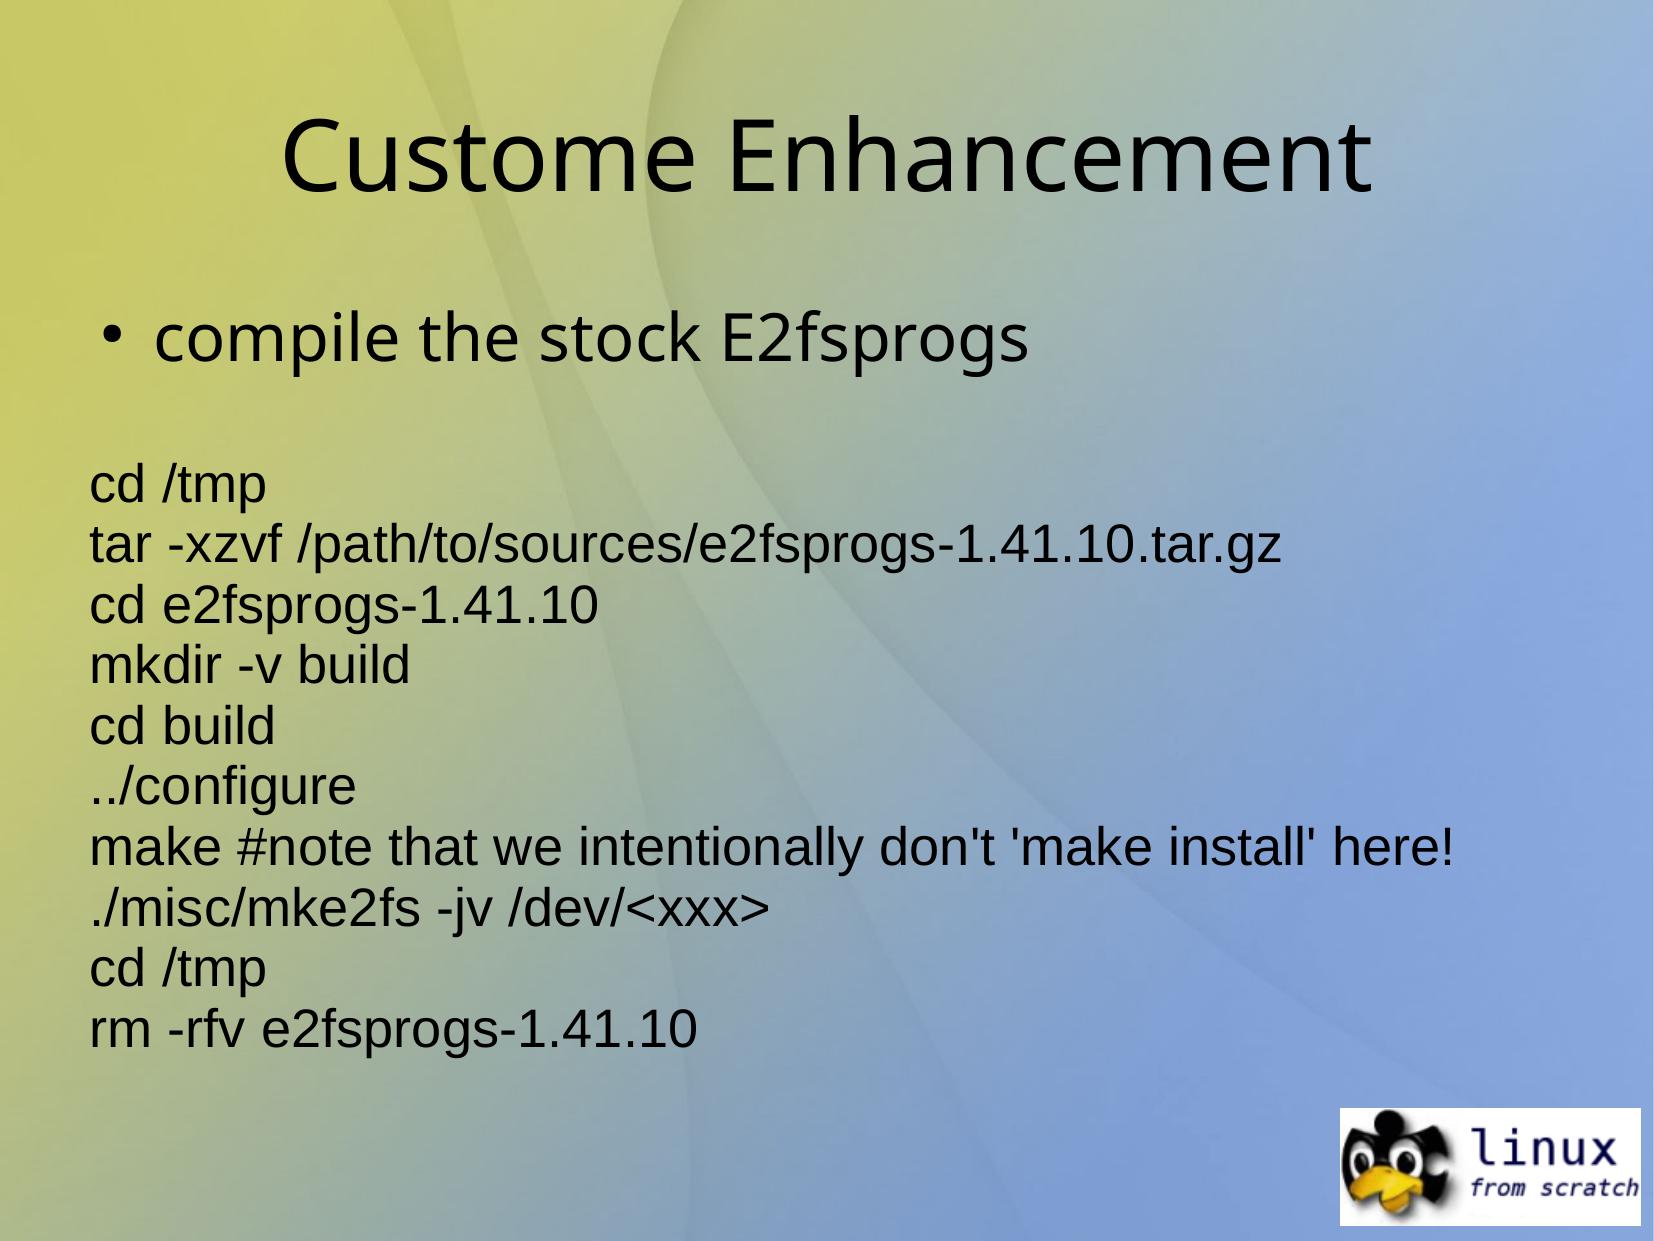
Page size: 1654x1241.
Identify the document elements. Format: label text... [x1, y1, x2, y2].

list compile the stock E2fsprogs [82, 290, 1571, 413]
picture [0, 0, 1654, 1241]
text_box cd /tmp tar -xzvf /path/to/sources/e2fsprogs-1.41.10.tar.gz cd e2fsprogs-1.41.10 mkdir -v build cd build ../configure make #note that we intentionally don't 'make install' here! ./misc/mke2fs -jv /dev/<xxx> cd /tmp rm -rfv e2fsprogs-1.41.10 [75, 445, 1576, 1067]
title Custome Enhancement [82, 56, 1571, 250]
